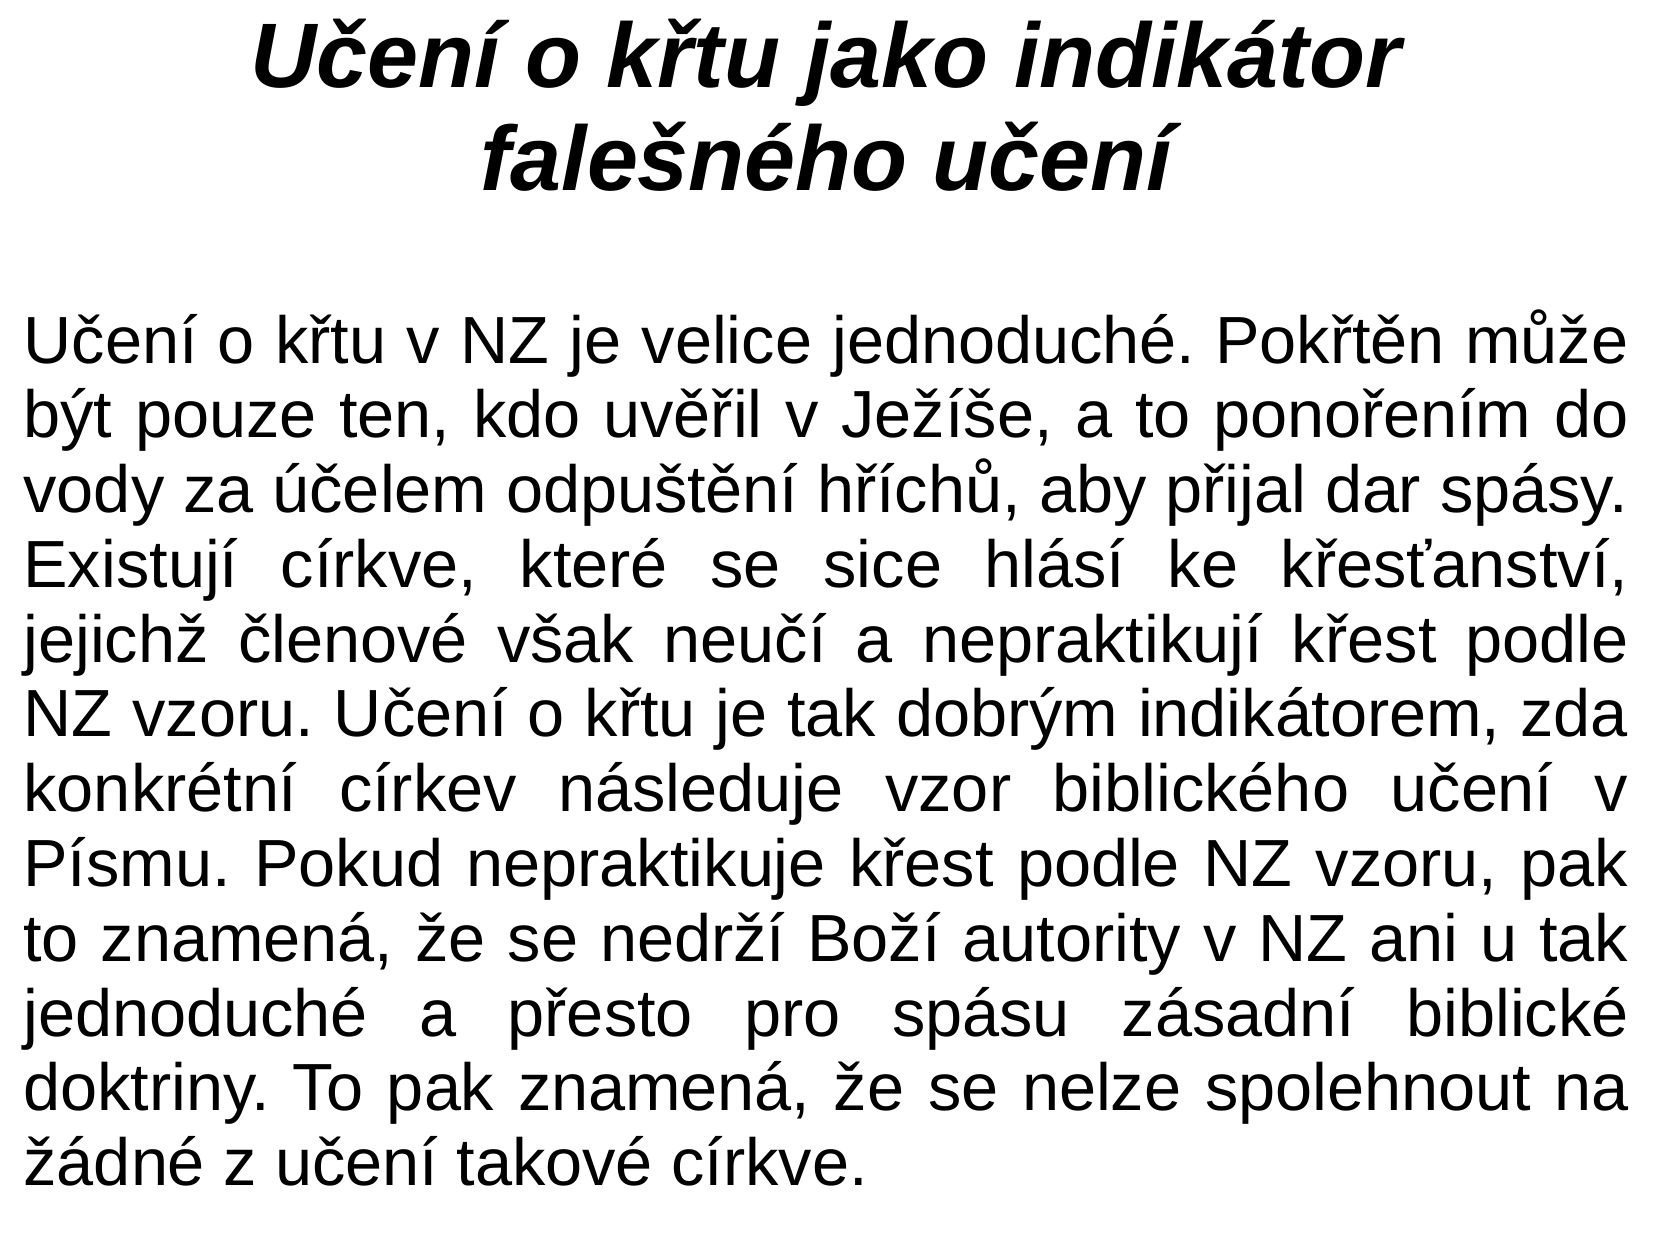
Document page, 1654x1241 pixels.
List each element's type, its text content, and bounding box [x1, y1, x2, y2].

subtitle Učení o křtu v NZ je velice jednoduché. Pokřtěn může být pouze ten, kdo uvěřil v Ježíše, a to ponořením do vody za účelem odpuštění hříchů, aby přijal dar spásy. Existují církve, které se sice hlásí ke křesťanství, jejichž členové však neučí a nepraktikují křest podle NZ vzoru. Učení o křtu je tak dobrým indikátorem, zda konkrétní církev následuje vzor biblického učení v Písmu. Pokud nepraktikuje křest podle NZ vzoru, pak to znamená, že se nedrží Boží autority v NZ ani u tak jednoduché a přesto pro spásu zásadní biblické doktriny. To pak znamená, že se nelze spolehnout na žádné z učení takové církve. [23, 0, 1630, 1241]
